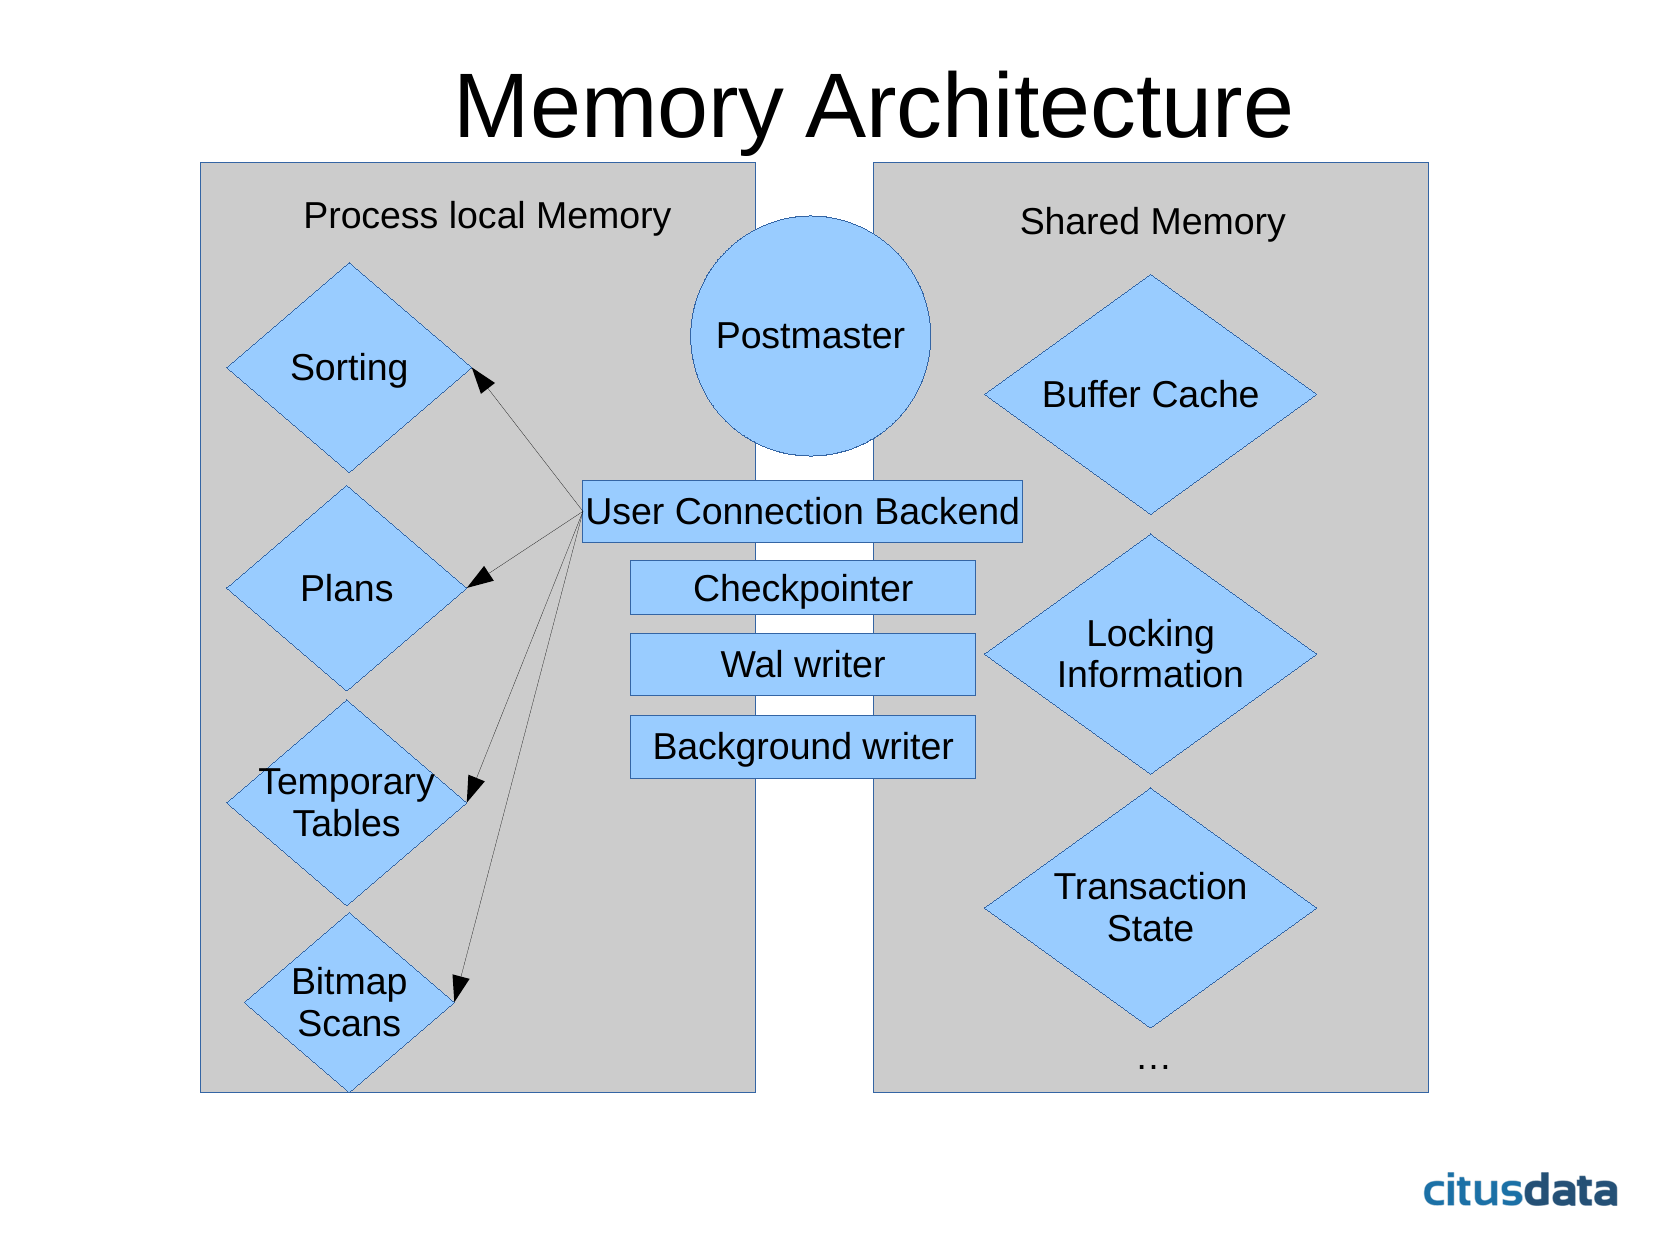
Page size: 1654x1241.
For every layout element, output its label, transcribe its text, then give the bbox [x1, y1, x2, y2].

text_box Wal writer [630, 633, 976, 696]
text_box [873, 210, 1429, 1093]
text_box Background writer [630, 715, 976, 779]
text_box Sorting [226, 262, 472, 473]
text_box Locking Information [984, 533, 1317, 775]
text_box Checkpointer [630, 560, 976, 615]
text_box Plans [226, 485, 467, 691]
text_box Process local Memory [288, 187, 686, 245]
text_box [200, 162, 756, 1093]
text_box … [1120, 1027, 1186, 1085]
text_box Postmaster [690, 215, 931, 457]
text_box User Connection Backend [582, 480, 1023, 543]
text_box Temporary Tables [226, 699, 467, 906]
picture [1420, 1167, 1622, 1209]
text_box Transaction State [984, 787, 1317, 1027]
text_box Shared Memory [1005, 192, 1336, 250]
text_box [350, 520, 756, 1093]
title Memory Architecture [218, 2, 1531, 210]
text_box Bitmap Scans [244, 912, 454, 1093]
text_box Buffer Cache [984, 274, 1317, 515]
